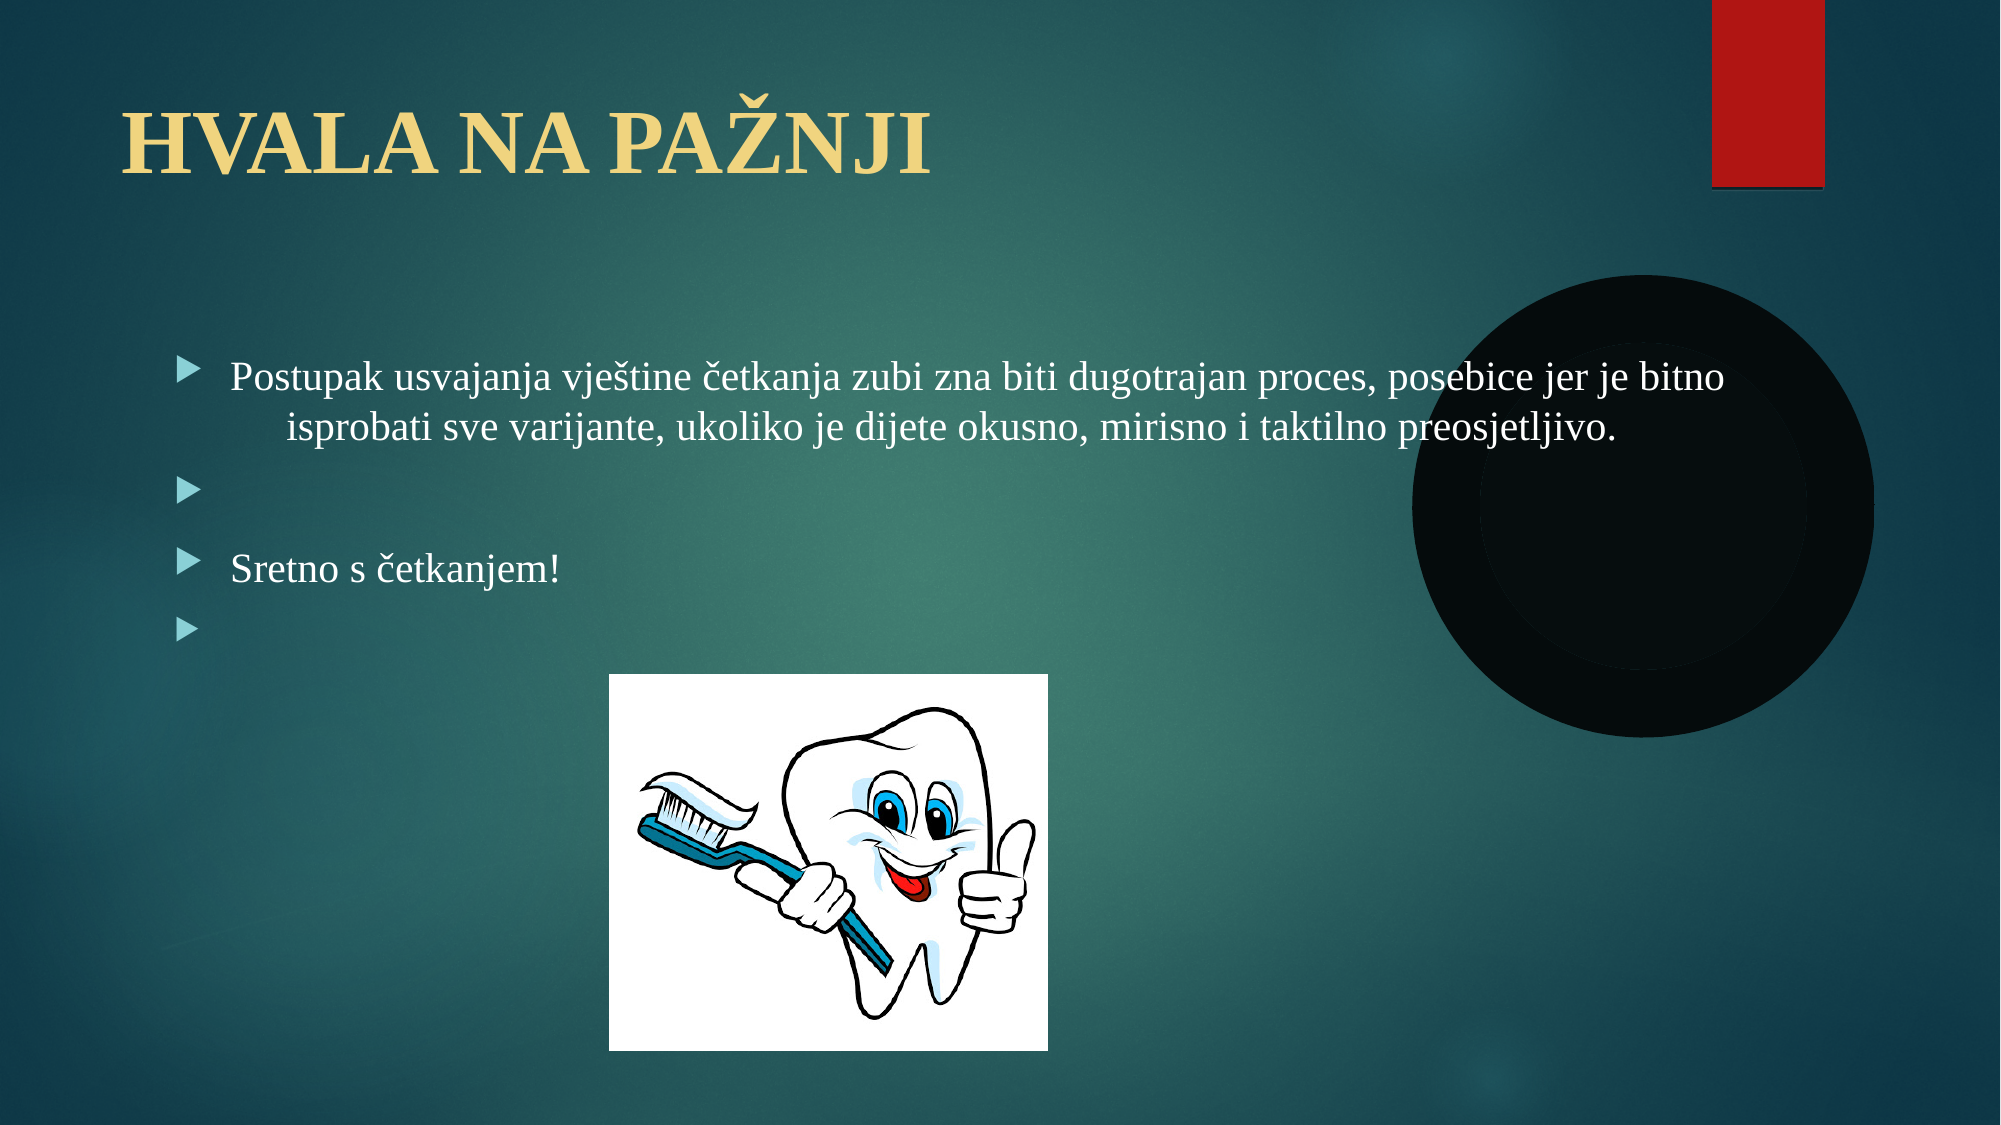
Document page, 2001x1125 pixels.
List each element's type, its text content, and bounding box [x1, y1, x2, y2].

picture [609, 674, 1048, 1051]
list Postupak usvajanja vještine četkanja zubi zna biti dugotrajan proces, posebice jer je bitno isprobati sve varijante, ukoliko je dijete okusno, mirisno i taktilno preosjetljivo. Sretno s četkanjem! [158, 270, 1878, 903]
title HVALA NA PAŽNJI [106, 74, 1649, 256]
